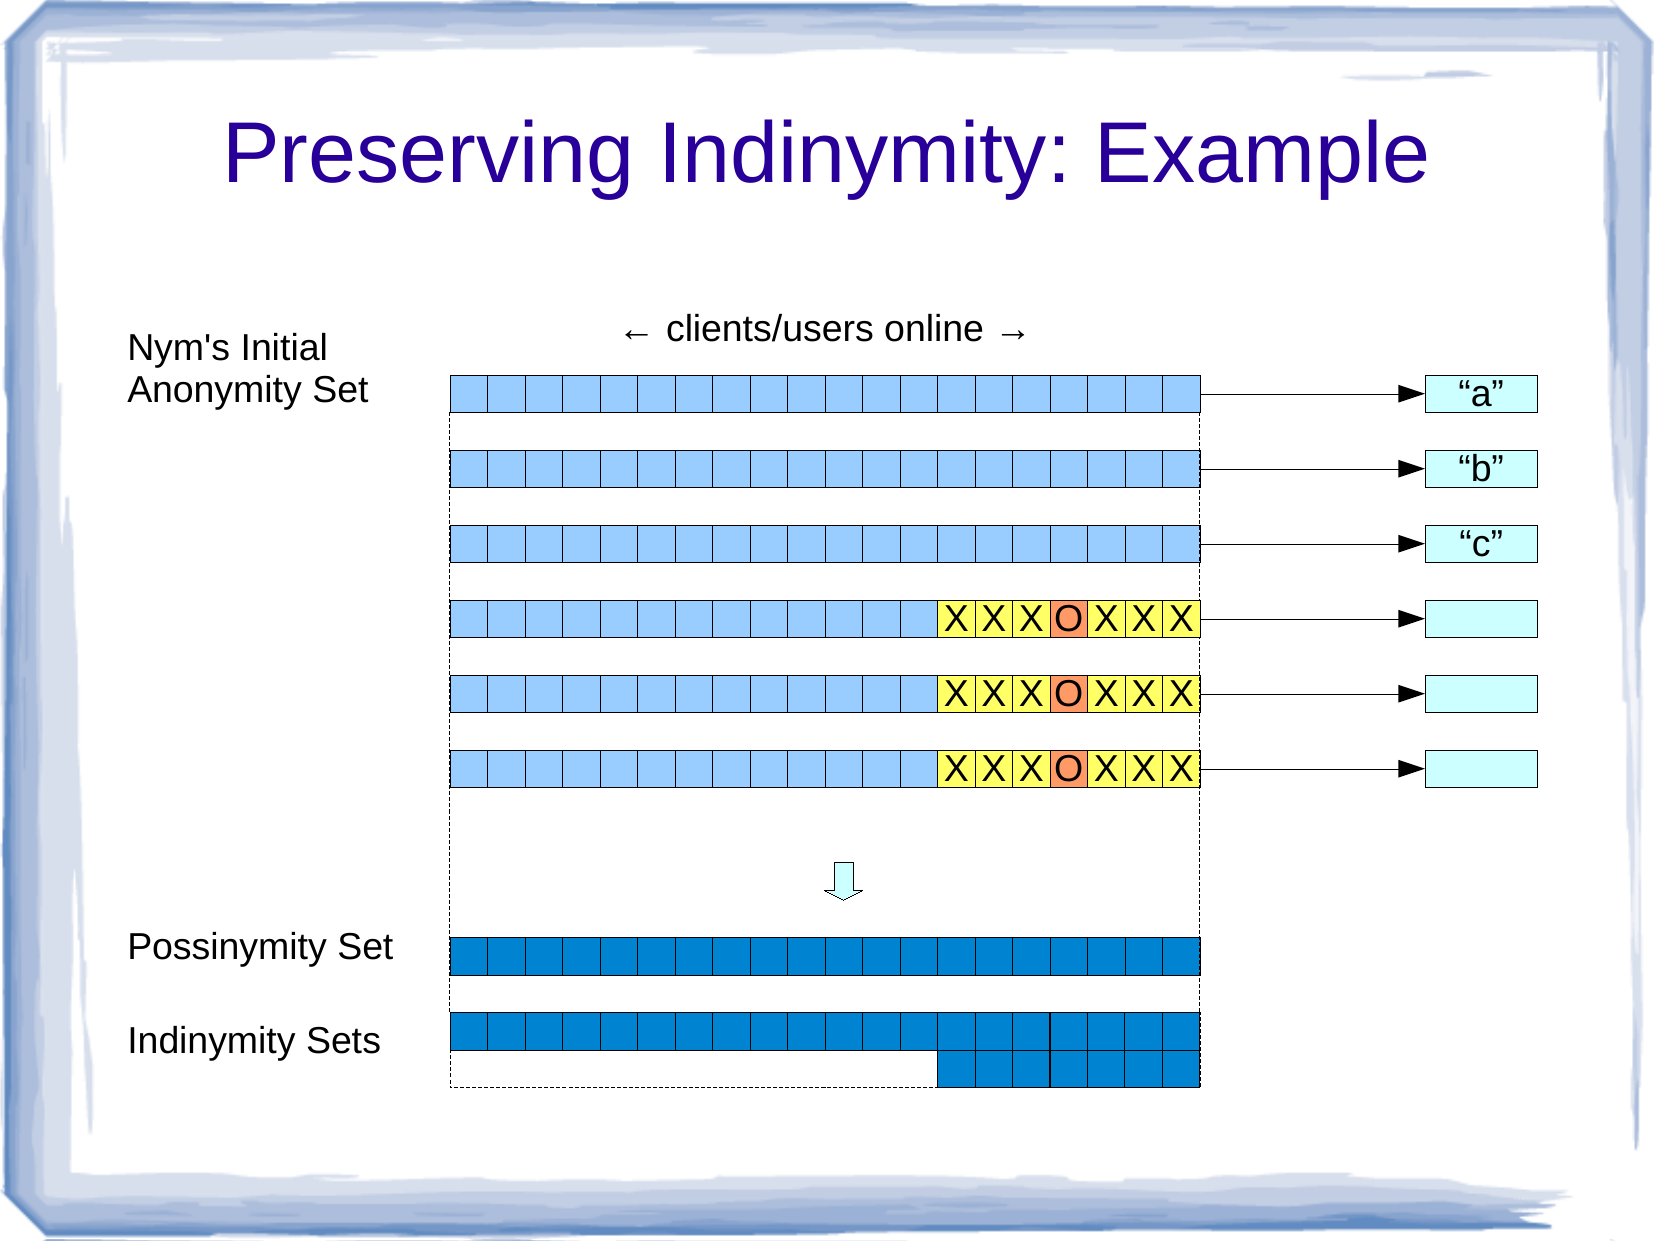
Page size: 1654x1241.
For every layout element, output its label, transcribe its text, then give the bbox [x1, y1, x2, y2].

text_box X [1126, 600, 1162, 638]
text_box X [1162, 675, 1201, 713]
text_box [450, 1012, 1200, 1088]
text_box [1425, 675, 1538, 713]
text_box X [1012, 675, 1051, 713]
text_box X [1126, 750, 1162, 788]
text_box X [937, 750, 976, 788]
text_box O [1051, 600, 1087, 638]
text_box Nym's Initial Anonymity Set [112, 319, 413, 419]
text_box X [1162, 600, 1201, 638]
text_box O [1051, 750, 1087, 788]
text_box X [937, 600, 976, 638]
picture [0, 0, 1654, 1241]
text_box X [1087, 675, 1126, 713]
text_box “b” [1425, 450, 1538, 488]
text_box X [976, 675, 1012, 713]
text_box X [1087, 750, 1126, 788]
text_box X [976, 600, 1012, 638]
text_box [1425, 600, 1538, 638]
text_box X [937, 675, 976, 713]
text_box [450, 937, 1201, 976]
text_box [450, 450, 1201, 488]
text_box “c” [1425, 525, 1538, 563]
title Preserving Indinymity: Example [82, 49, 1571, 257]
text_box Possinymity Set [112, 918, 413, 976]
text_box X [1126, 675, 1162, 713]
text_box X [1087, 600, 1126, 638]
text_box X [1162, 750, 1201, 788]
text_box [450, 675, 937, 713]
text_box X [1012, 750, 1051, 788]
text_box X [976, 750, 1012, 788]
text_box [450, 600, 937, 638]
text_box Indinymity Sets [112, 1012, 413, 1070]
text_box [824, 862, 863, 901]
text_box X [1012, 600, 1051, 638]
text_box [450, 525, 1201, 563]
text_box [450, 375, 1201, 413]
text_box [1425, 750, 1538, 788]
text_box O [1051, 675, 1087, 713]
text_box “a” [1425, 375, 1538, 413]
text_box ← clients/users online → [487, 300, 1163, 357]
text_box [450, 750, 937, 788]
